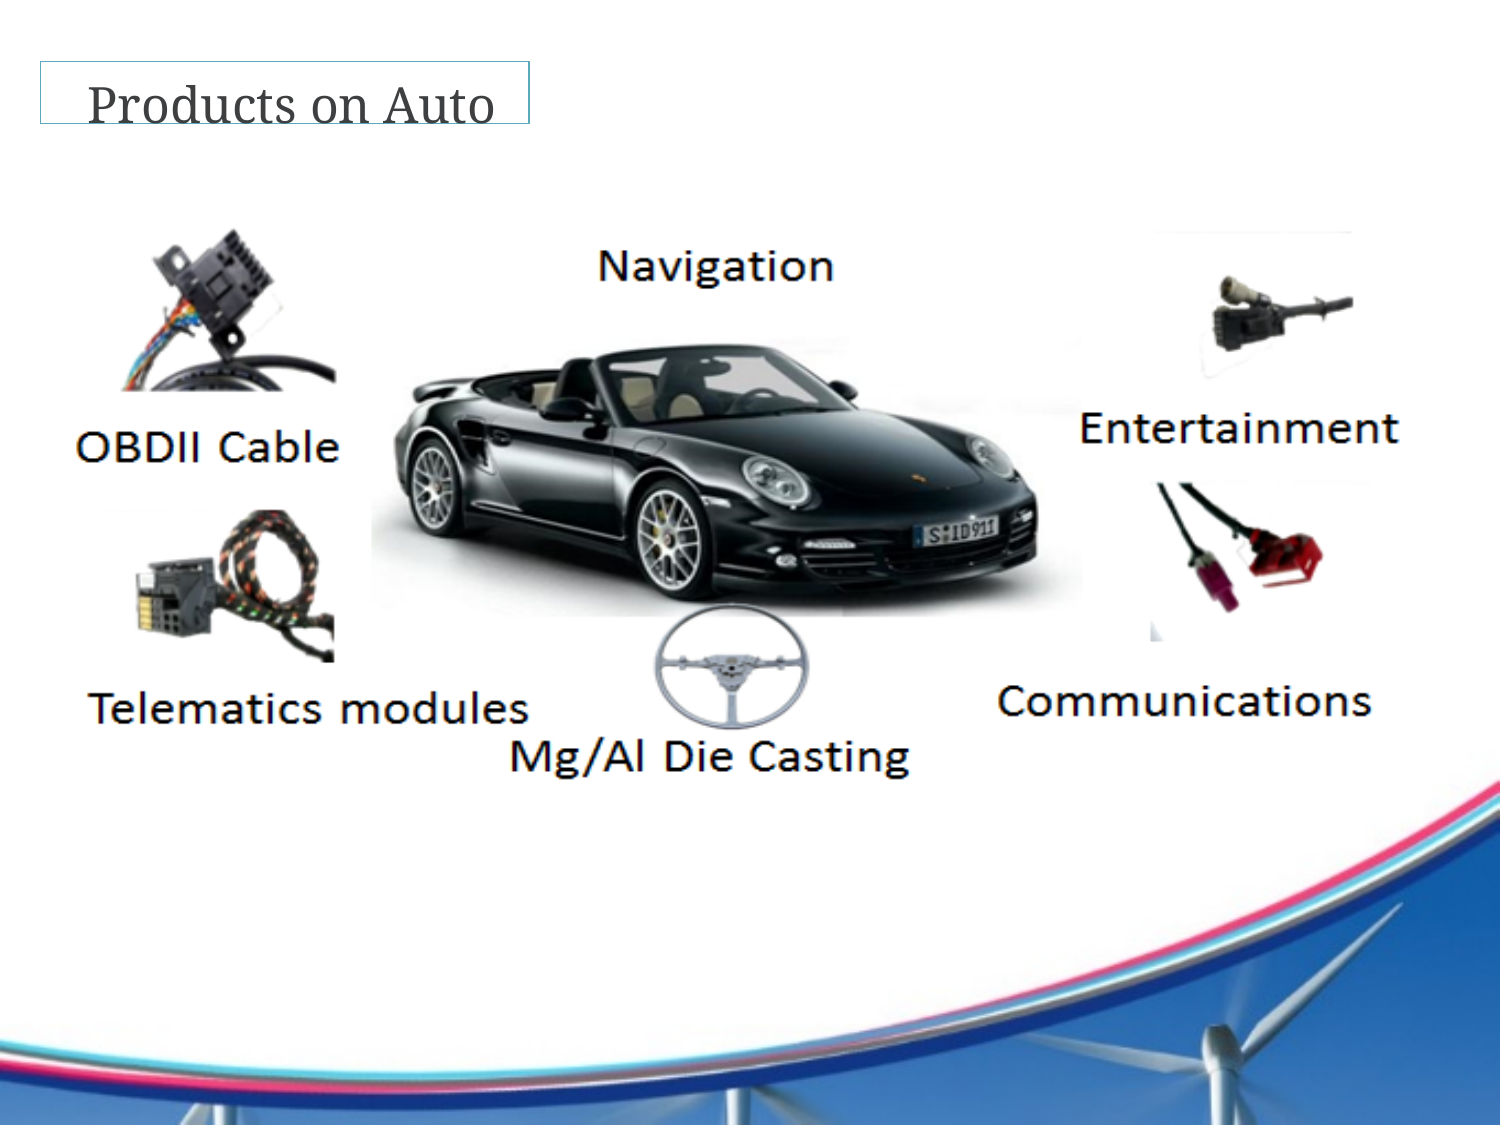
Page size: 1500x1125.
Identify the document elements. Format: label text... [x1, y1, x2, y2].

text_box Products on Auto [46, 66, 538, 141]
picture [0, 0, 1500, 1125]
